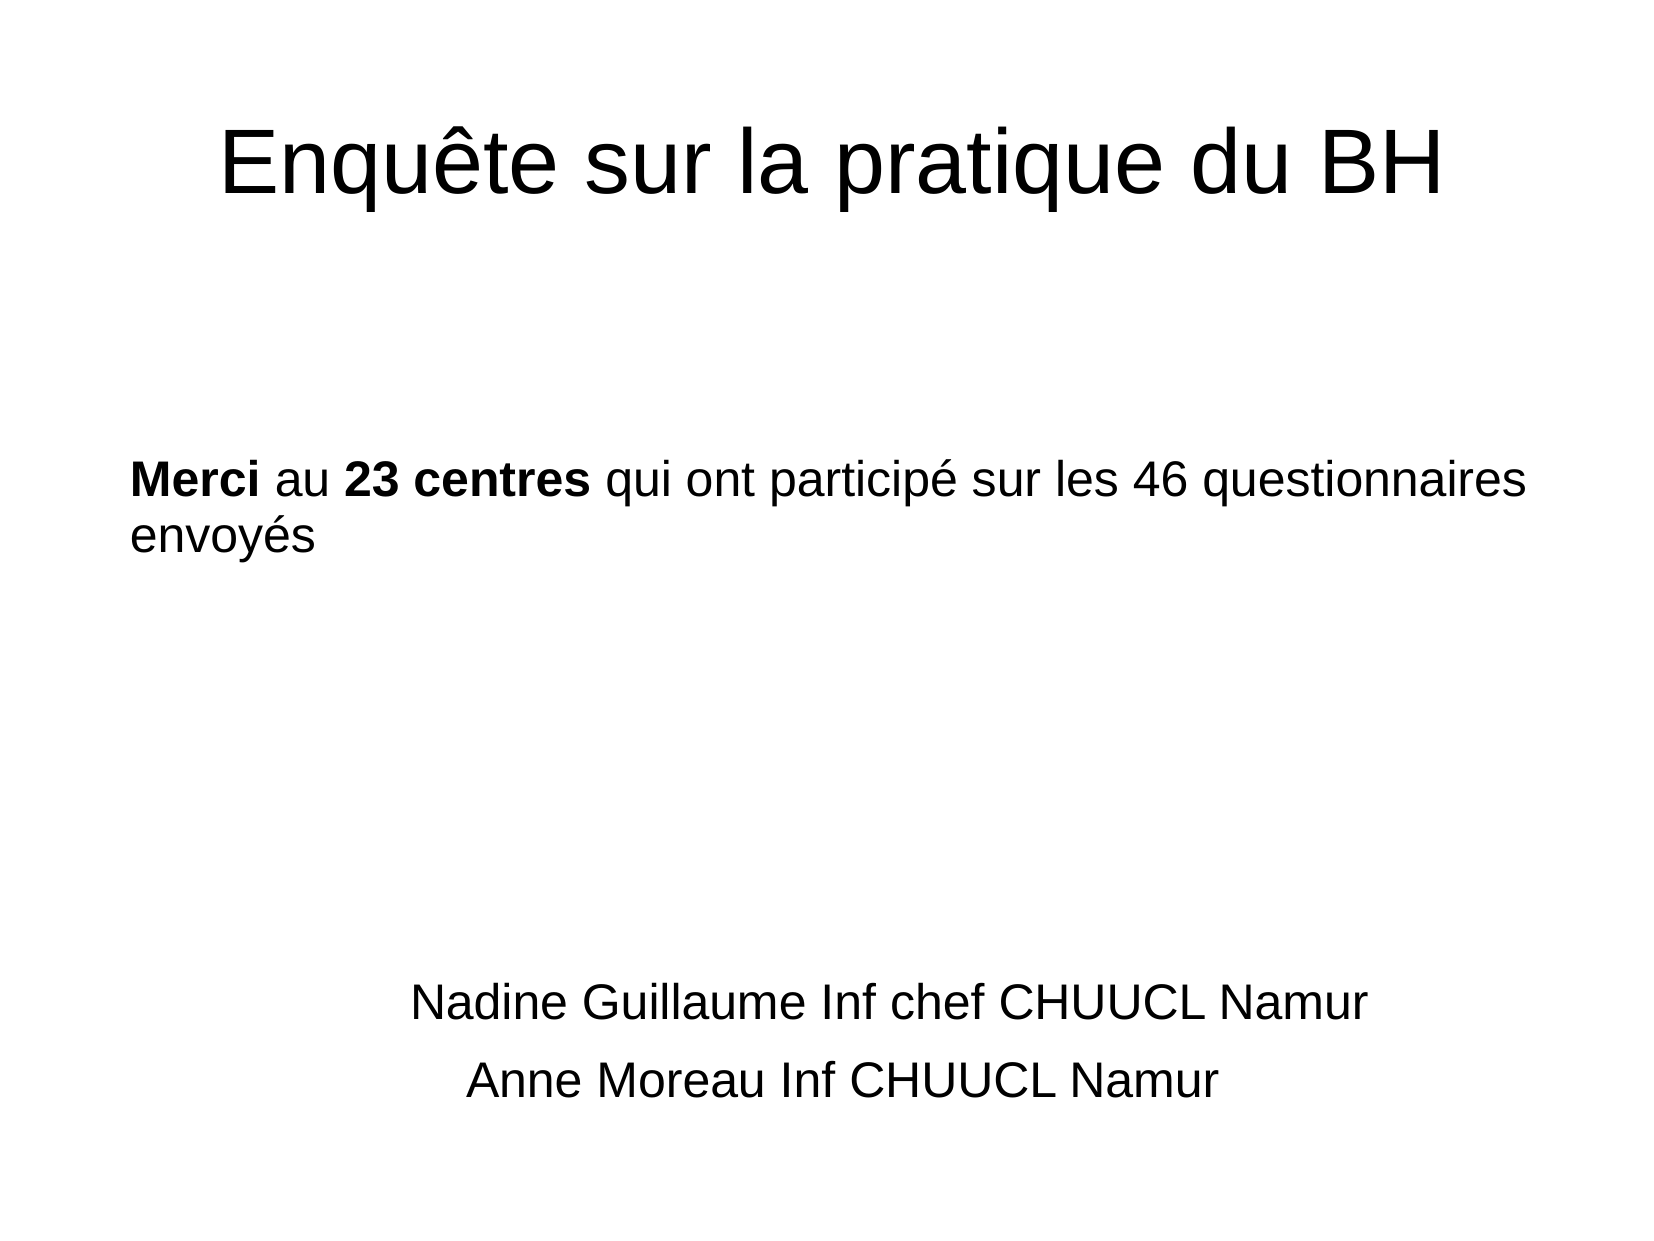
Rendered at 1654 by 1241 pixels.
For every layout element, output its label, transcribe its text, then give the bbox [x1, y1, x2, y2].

title Enquête sur la pratique du BH [88, 58, 1577, 266]
list Merci au 23 centres qui ont participé sur les 46 questionnaires envoyés Nadine Guillaume Inf chef CHUUCL Namur Anne Moreau Inf CHUUCL Namur [76, 295, 1565, 1114]
